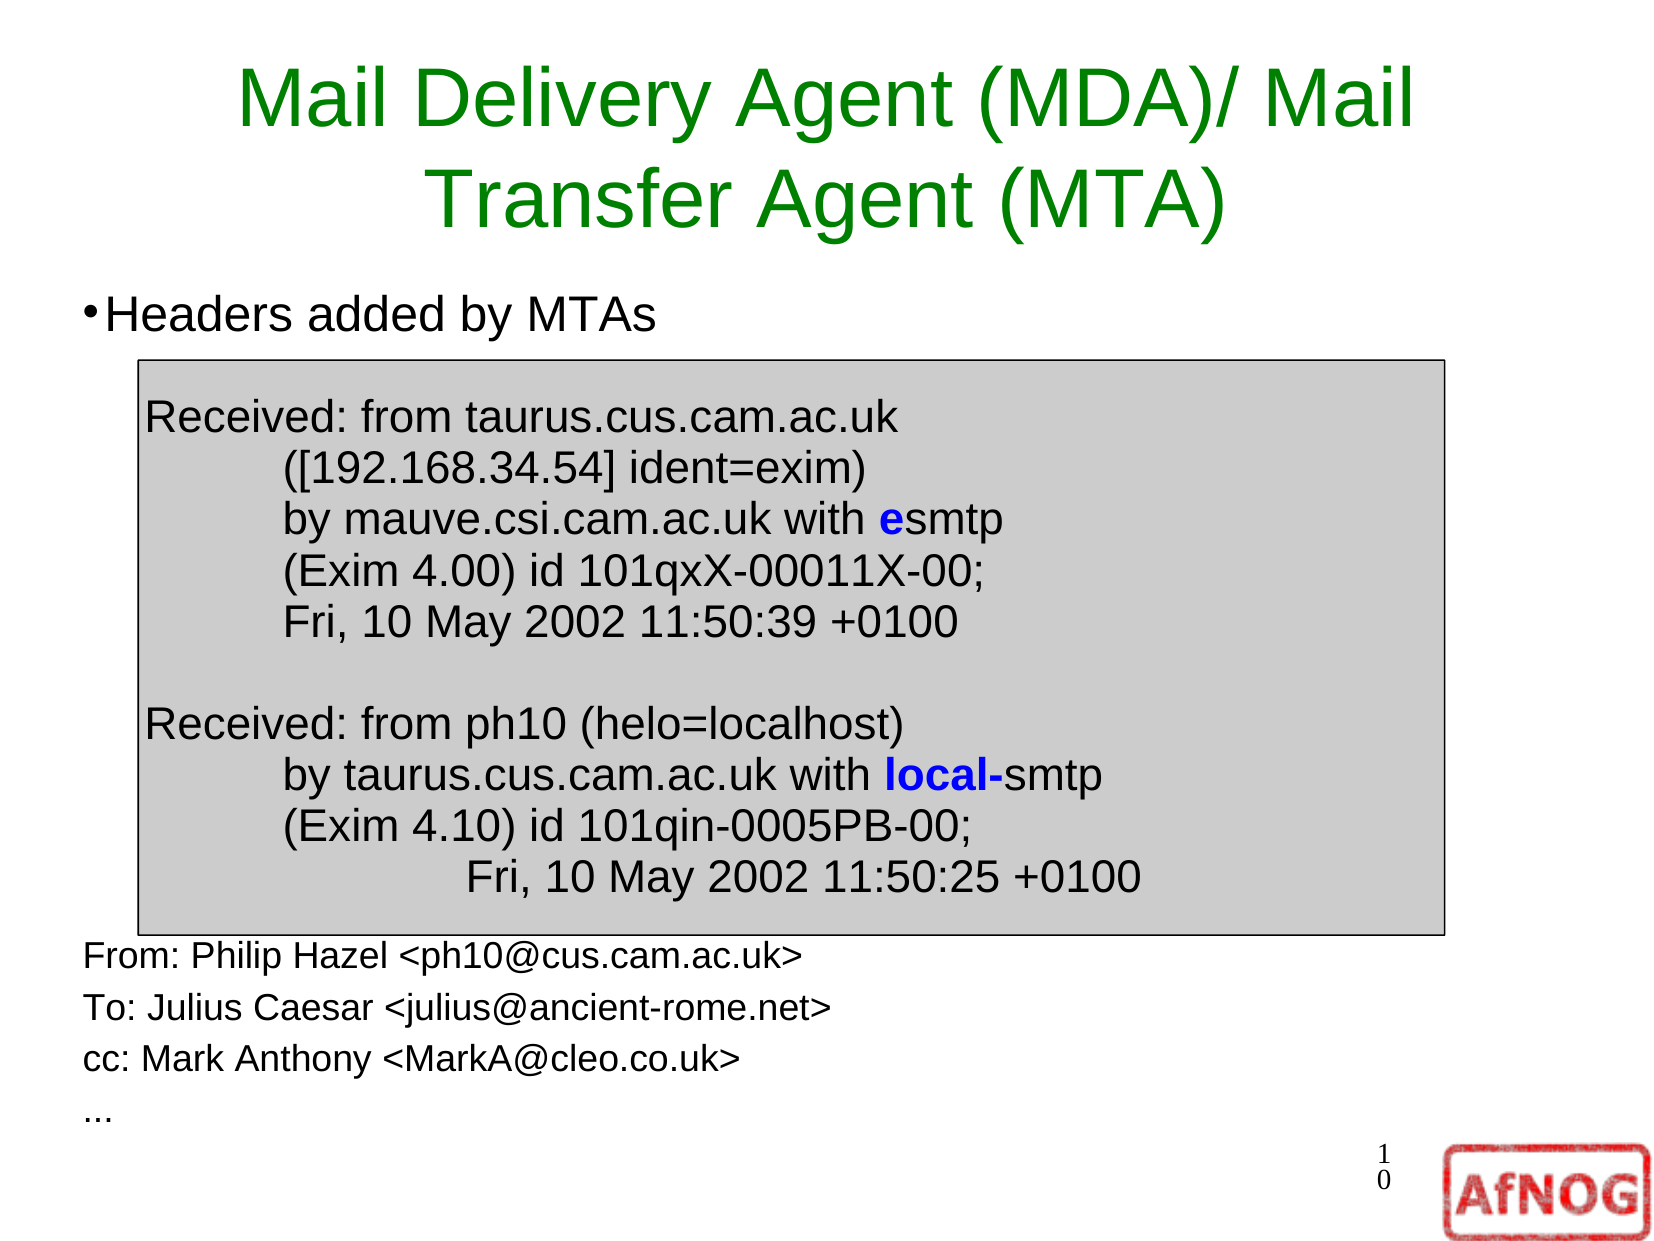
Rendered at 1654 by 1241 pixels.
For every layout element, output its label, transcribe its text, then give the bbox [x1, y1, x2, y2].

text_box [138, 360, 1445, 402]
list Headers added by MTAs From: Philip Hazel <ph10@cus.cam.ac.uk> To: Julius Caesar <julius@ancient-rome.net> cc: Mark Anthony <MarkA@cleo.co.uk> ... [82, 290, 1571, 1241]
title Mail Delivery Agent (MDA)/ Mail Transfer Agent (MTA)‏ [82, 15, 1571, 290]
text_box [138, 893, 1445, 936]
text_box Received: from taurus.cus.cam.ac.uk ([192.168.34.54] ident=exim)‏ by mauve.csi.cam.ac.uk with esmtp (Exim 4.00) id 101qxX-00011X-00; Fri, 10 May 2002 11:50:39 +0100 Received: from ph10 (helo=localhost)‏ by taurus.cus.cam.ac.uk with local-smtp (Exim 4.10) id 101qin-0005PB-00; Fri, 10 May 2002 11:50:25 +0100 [138, 402, 1445, 893]
picture [1571, 1141, 1654, 1241]
